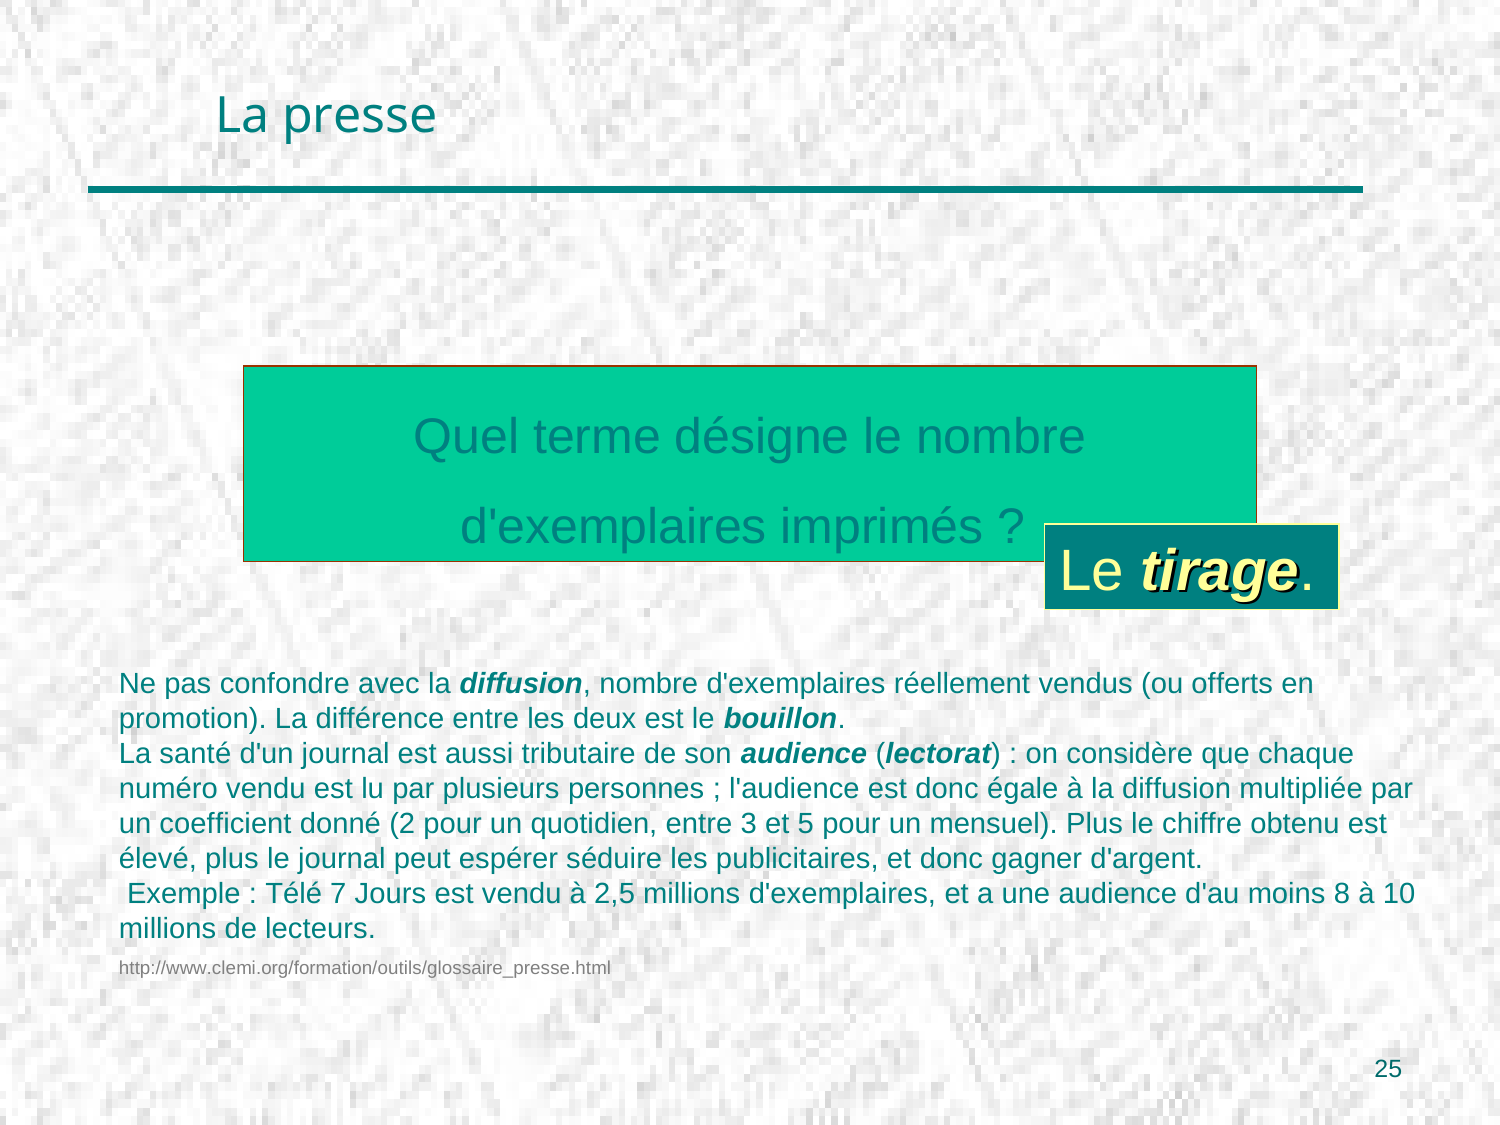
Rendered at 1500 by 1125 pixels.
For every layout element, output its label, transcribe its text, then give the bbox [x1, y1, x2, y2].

text_box Ne pas confondre avec la diffusion, nombre d'exemplaires réellement vendus (ou offerts en promotion). La différence entre les deux est le bouillon. La santé d'un journal est aussi tributaire de son audience (lectorat) : on considère que chaque numéro vendu est lu par plusieurs personnes ; l'audience est donc égale à la diffusion multipliée par un coefficient donné (2 pour un quotidien, entre 3 et 5 pour un mensuel). Plus le chiffre obtenu est élevé, plus le journal peut espérer séduire les publicitaires, et donc gagner d'argent. Exemple : Télé 7 Jours est vendu à 2,5 millions d'exemplaires, et a une audience d'au moins 8 à 10 millions de lecteurs. http://www.clemi.org/formation/outils/glossaire_presse.html [104, 657, 1449, 987]
text_box Le tirage. [1044, 524, 1339, 610]
picture [0, 0, 1500, 1125]
text_box La presse [200, 74, 454, 151]
text_box Quel terme désigne le nombre d'exemplaires imprimés ? [243, 366, 1257, 562]
